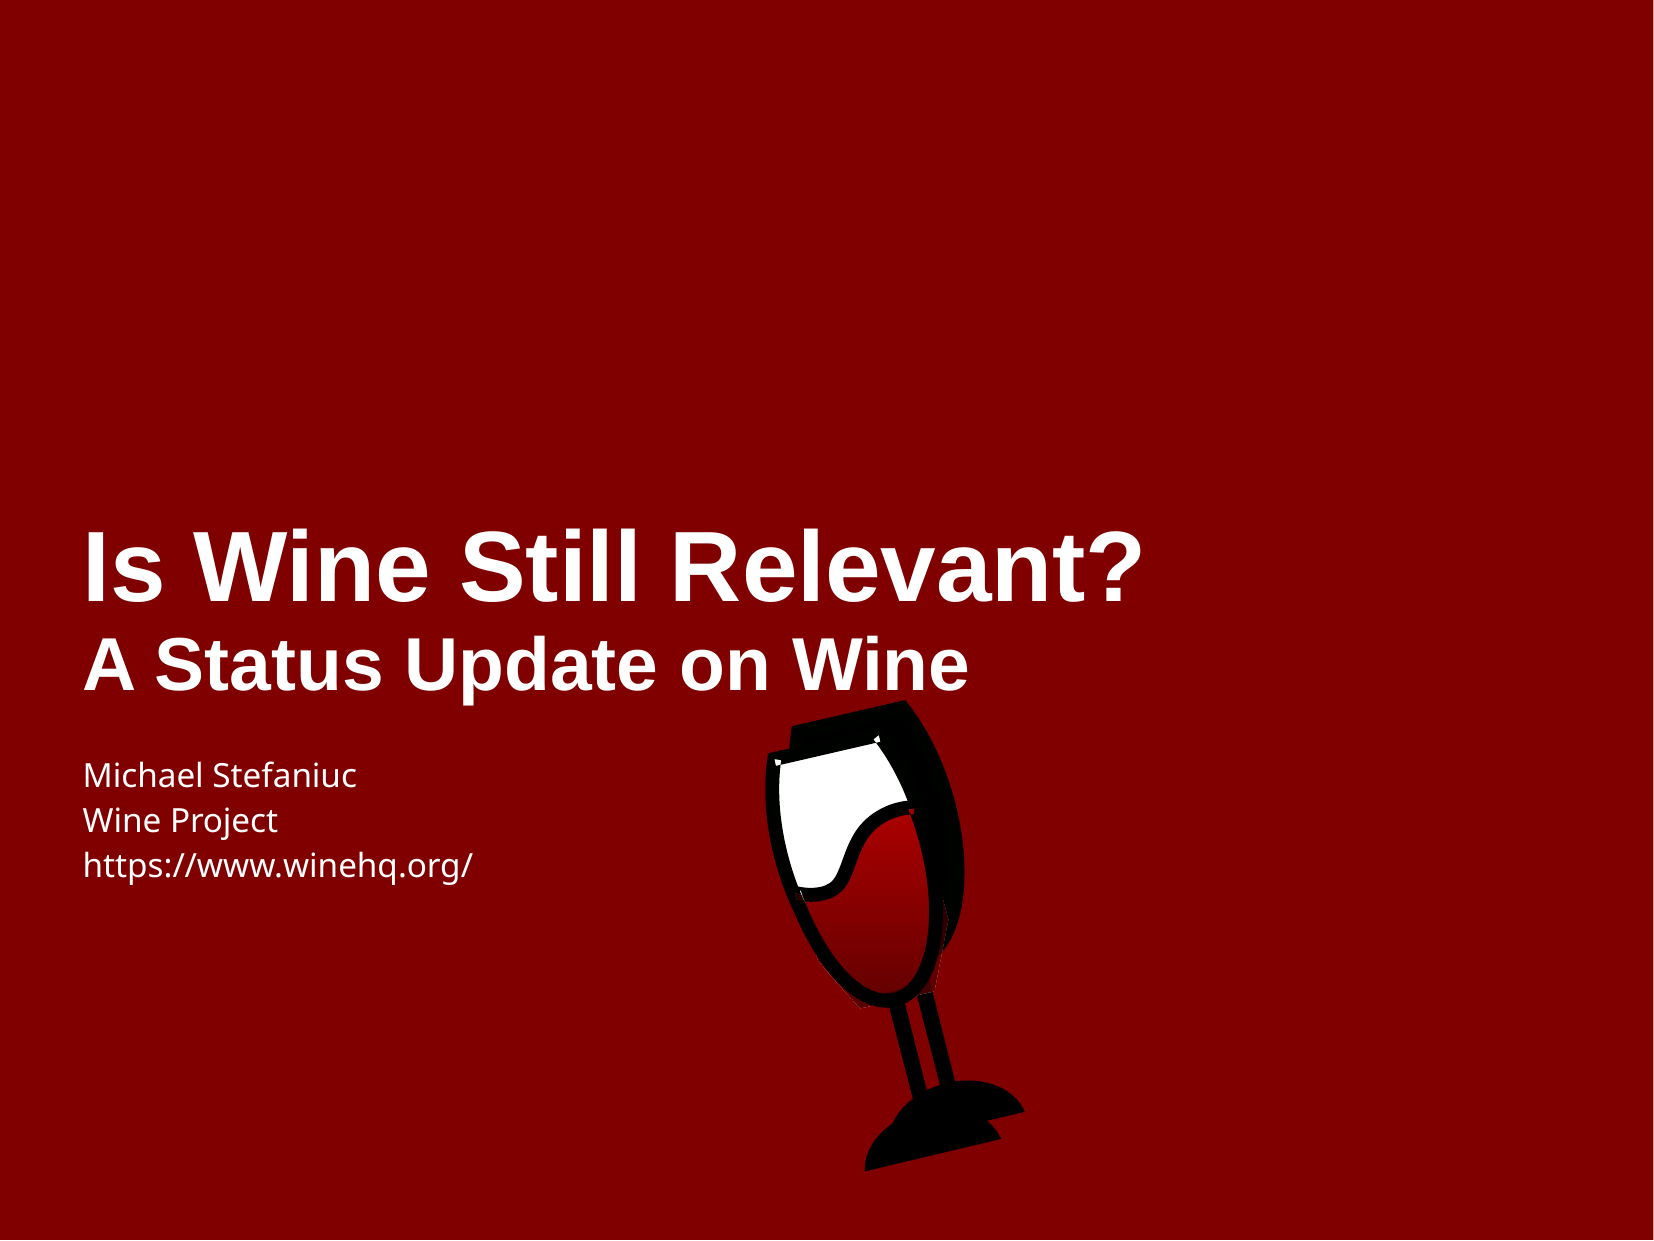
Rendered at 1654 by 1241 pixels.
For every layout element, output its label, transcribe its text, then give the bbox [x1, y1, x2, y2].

picture [664, 1102, 1107, 1241]
subtitle Is Wine Still Relevant? A Status Update on Wine Michael Stefaniuc Wine Project https://www.winehq.org/ [82, 297, 1571, 1102]
